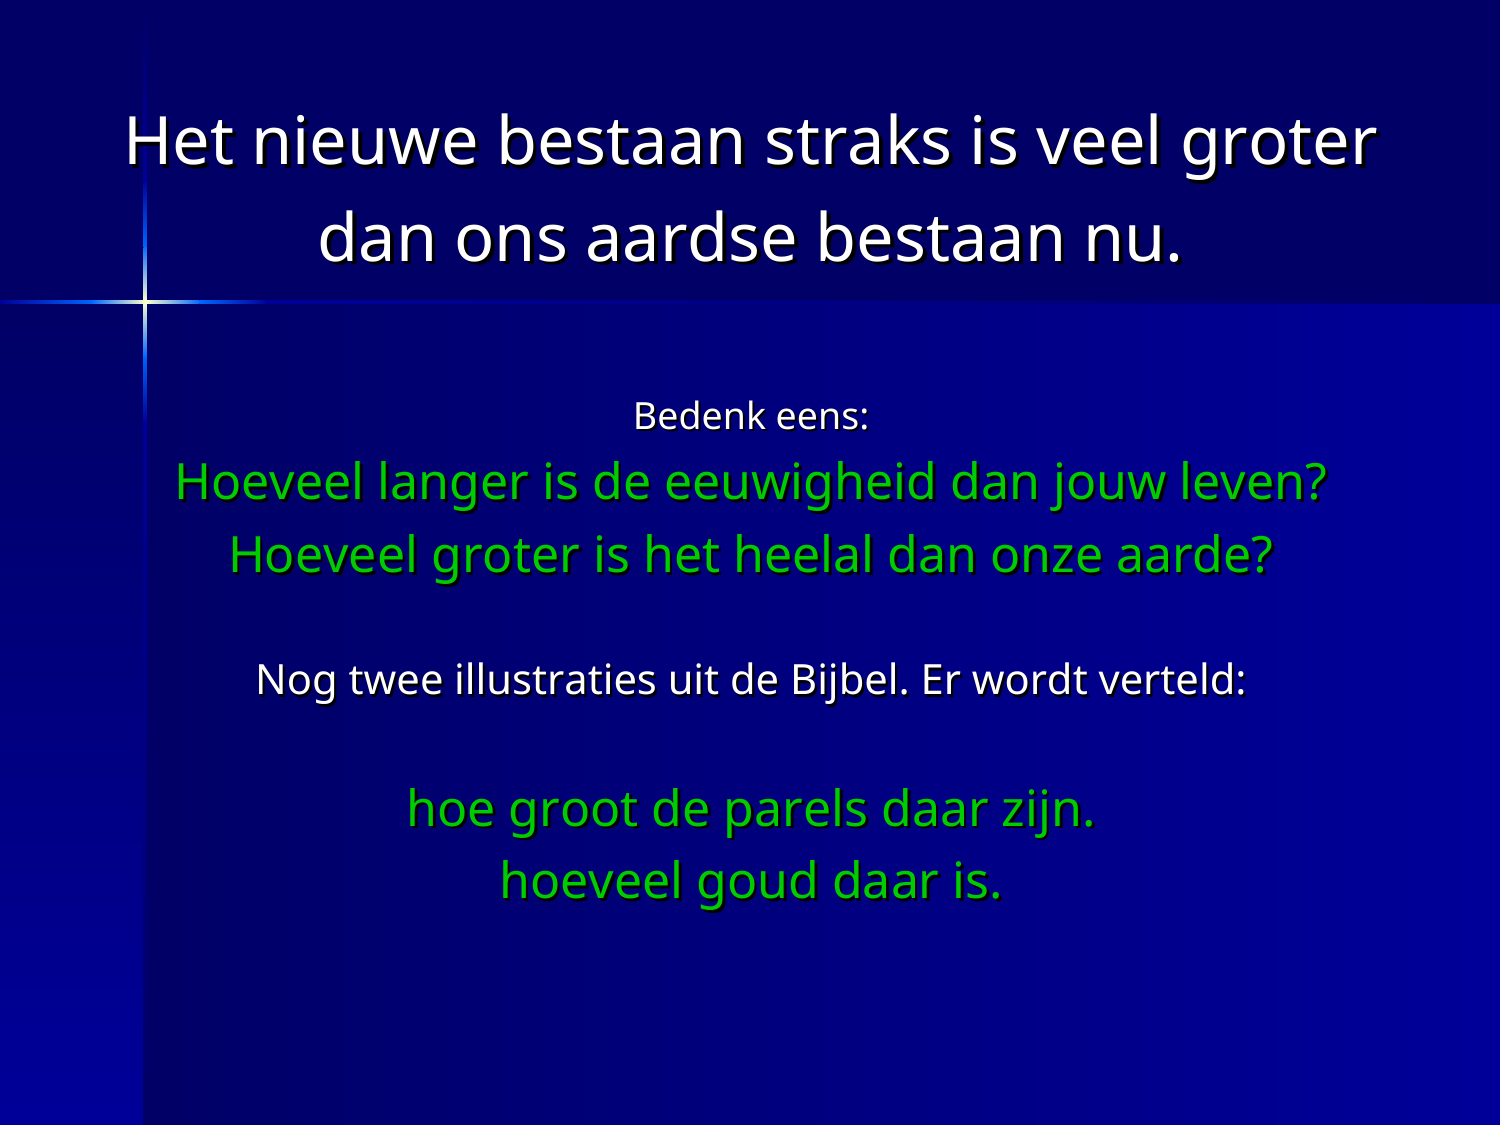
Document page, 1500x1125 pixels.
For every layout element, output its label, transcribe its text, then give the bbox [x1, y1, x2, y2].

list Het nieuwe bestaan straks is veel groter dan ons aardse bestaan nu. Bedenk eens: Hoeveel langer is de eeuwigheid dan jouw leven? Hoeveel groter is het heelal dan onze aarde? Nog twee illustraties uit de Bijbel. Er wordt verteld: hoe groot de parels daar zijn. hoeveel goud daar is. [76, 90, 1426, 1047]
